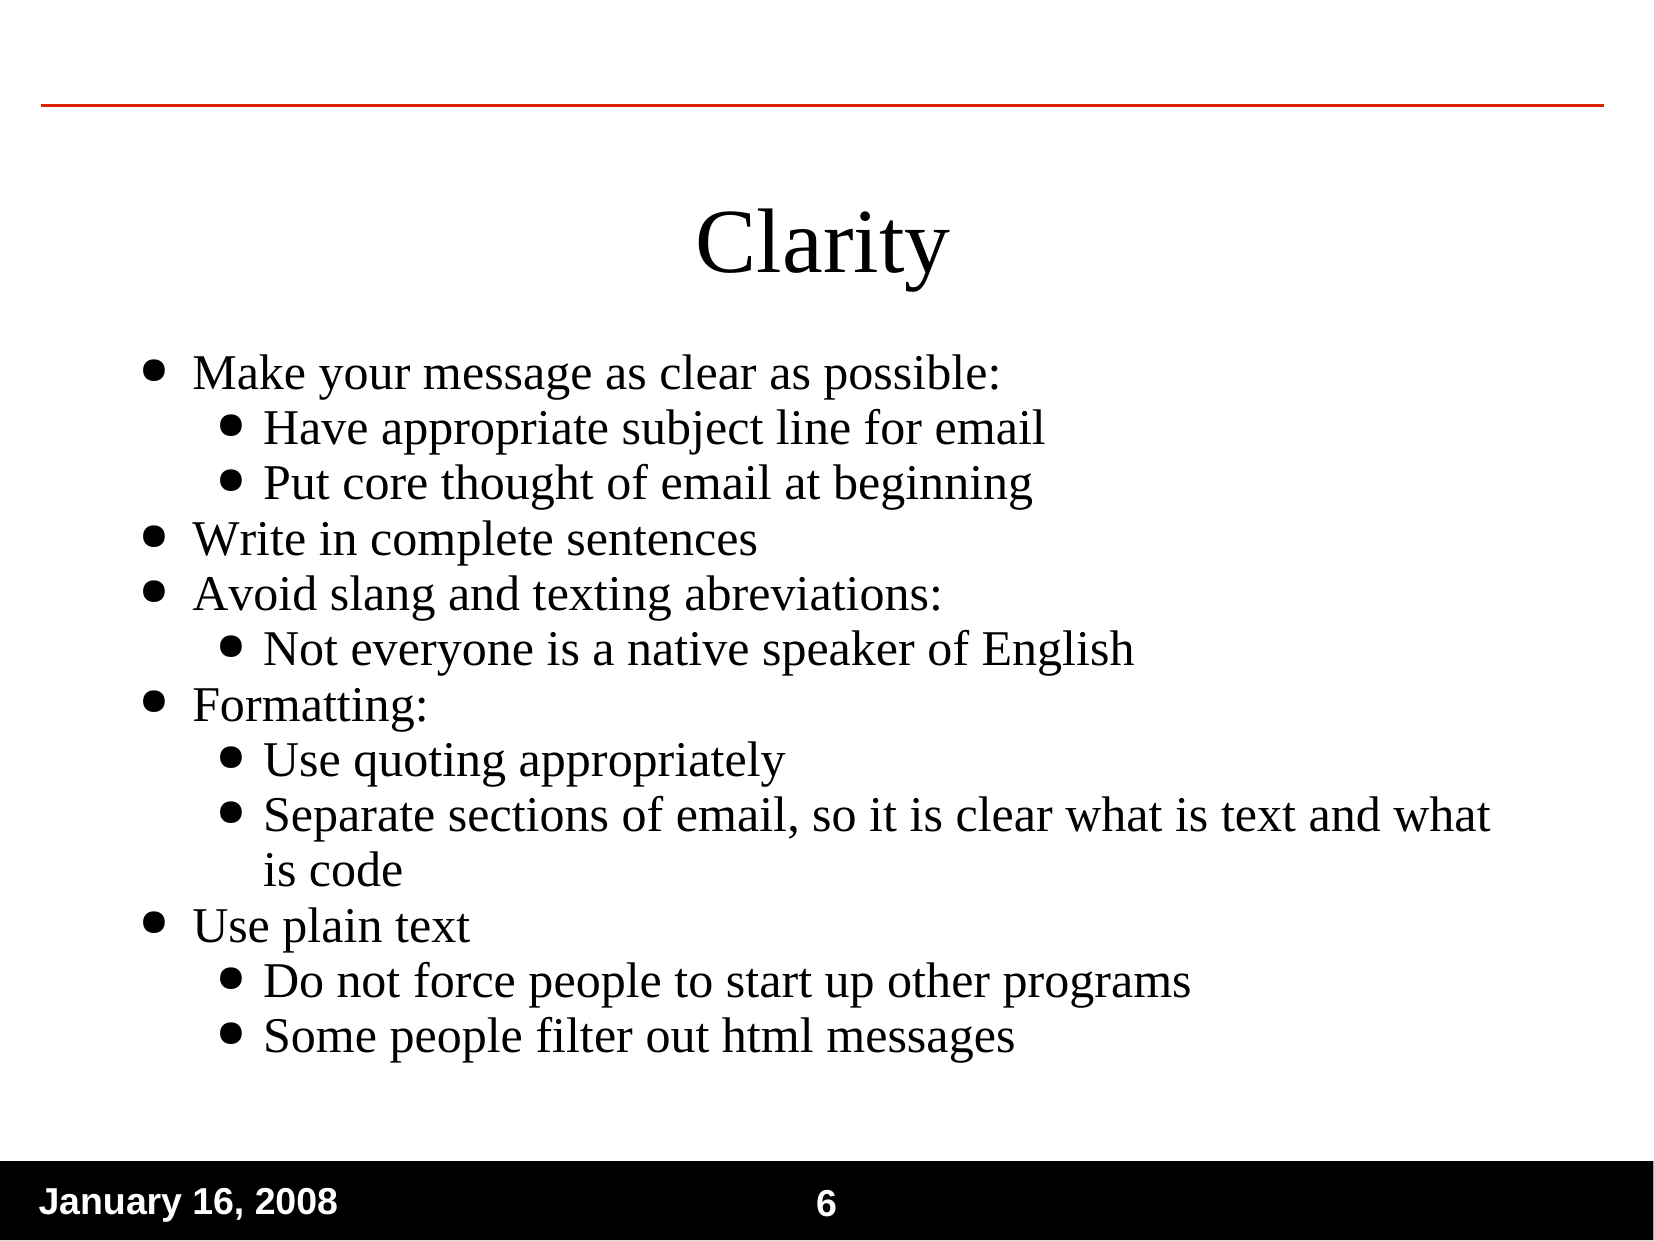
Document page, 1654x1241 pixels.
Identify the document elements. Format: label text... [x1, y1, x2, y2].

title Clarity [117, 137, 1530, 346]
list Make your message as clear as possible: Have appropriate subject line for email Put core thought of email at beginning Write in complete sentences Avoid slang and texting abreviations: Not everyone is a native speaker of English Formatting: Use quoting appropriately Separate sections of email, so it is clear what is text and what is code Use plain text Do not force people to start up other programs Some people filter out html messages [121, 344, 1534, 1131]
